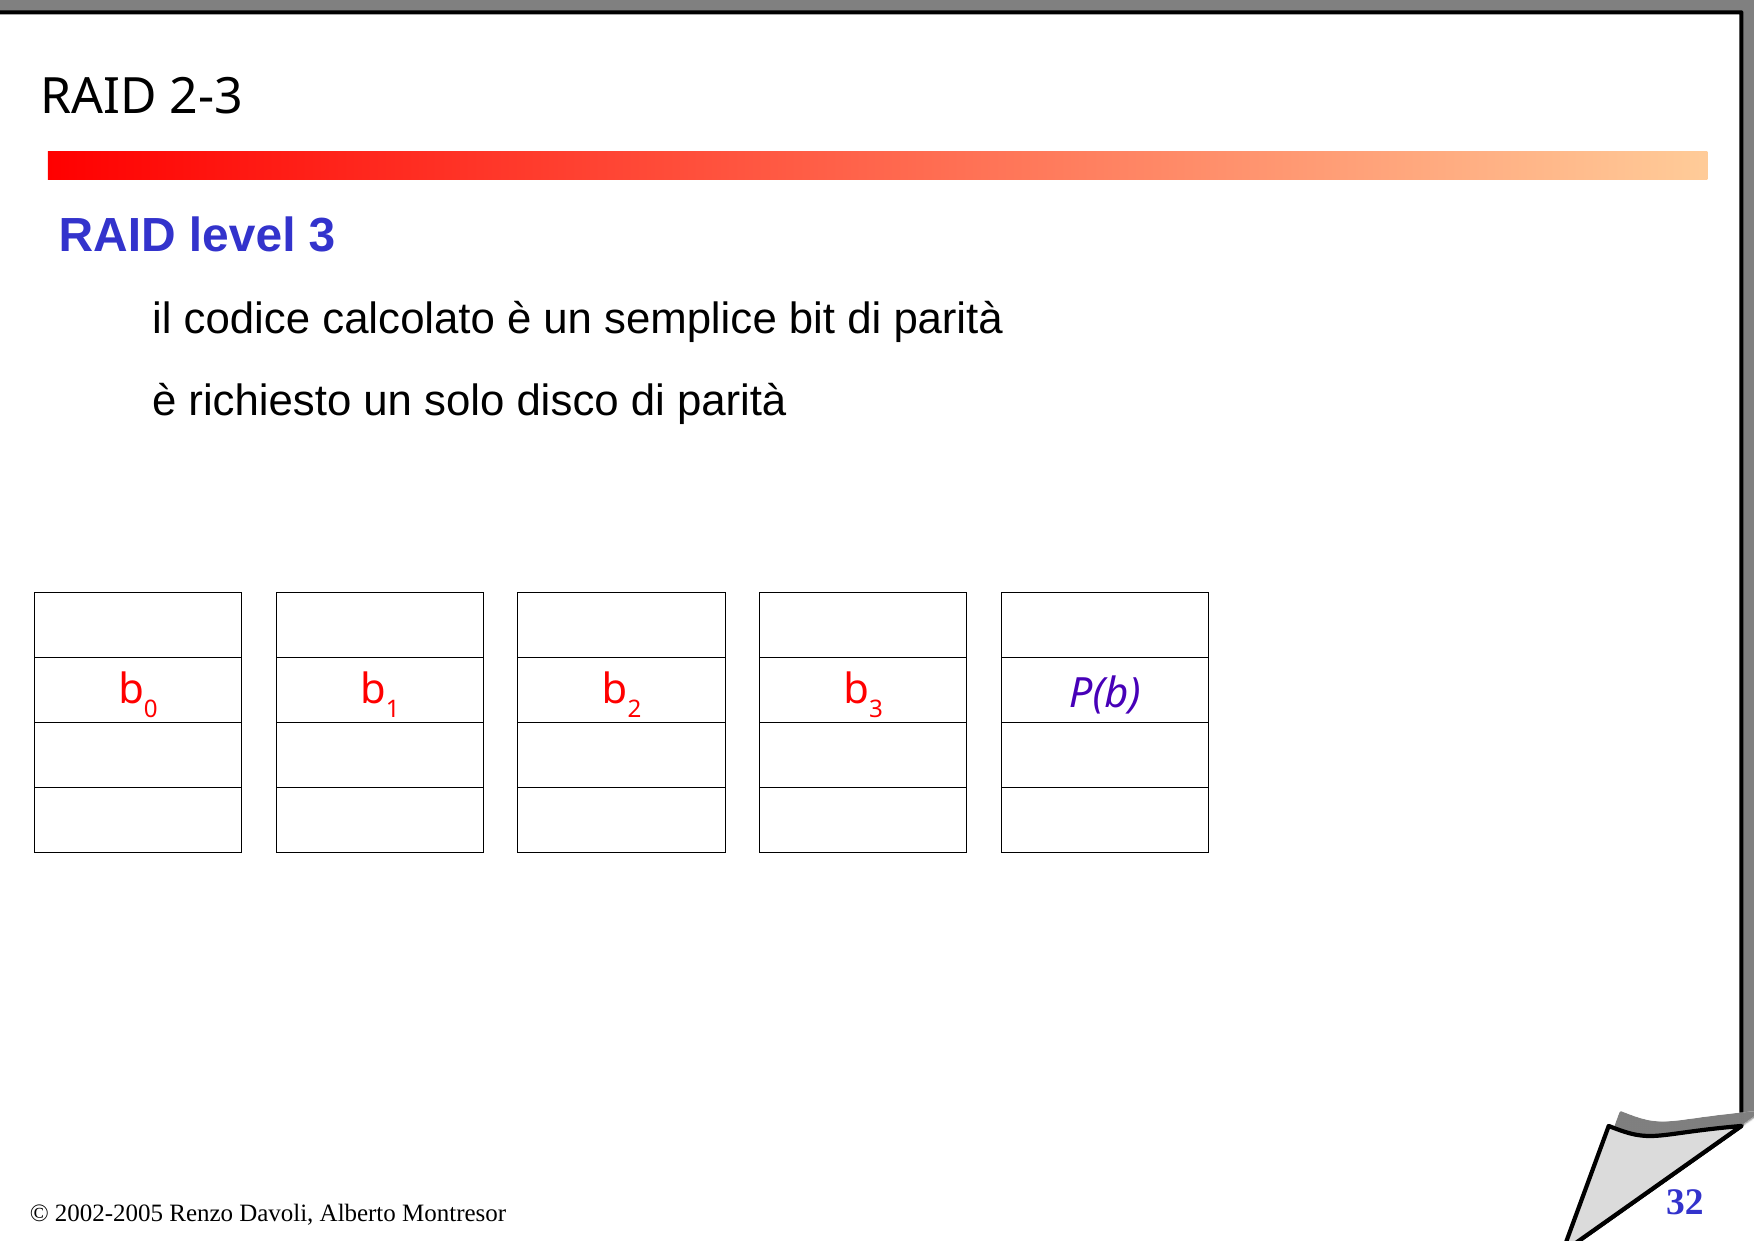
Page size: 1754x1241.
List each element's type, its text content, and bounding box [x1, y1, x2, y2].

text_box b1 [276, 658, 484, 722]
title RAID 2-3 [40, 49, 1714, 144]
text_box b3 [759, 658, 967, 722]
text_box b0 [34, 658, 242, 722]
text_box b2 [517, 658, 726, 722]
text_box 14 [750, 152, 754, 179]
list RAID level 3 il codice calcolato è un semplice bit di parità è richiesto un solo disco di parità [58, 206, 1696, 456]
text_box P(b) [1001, 658, 1209, 722]
